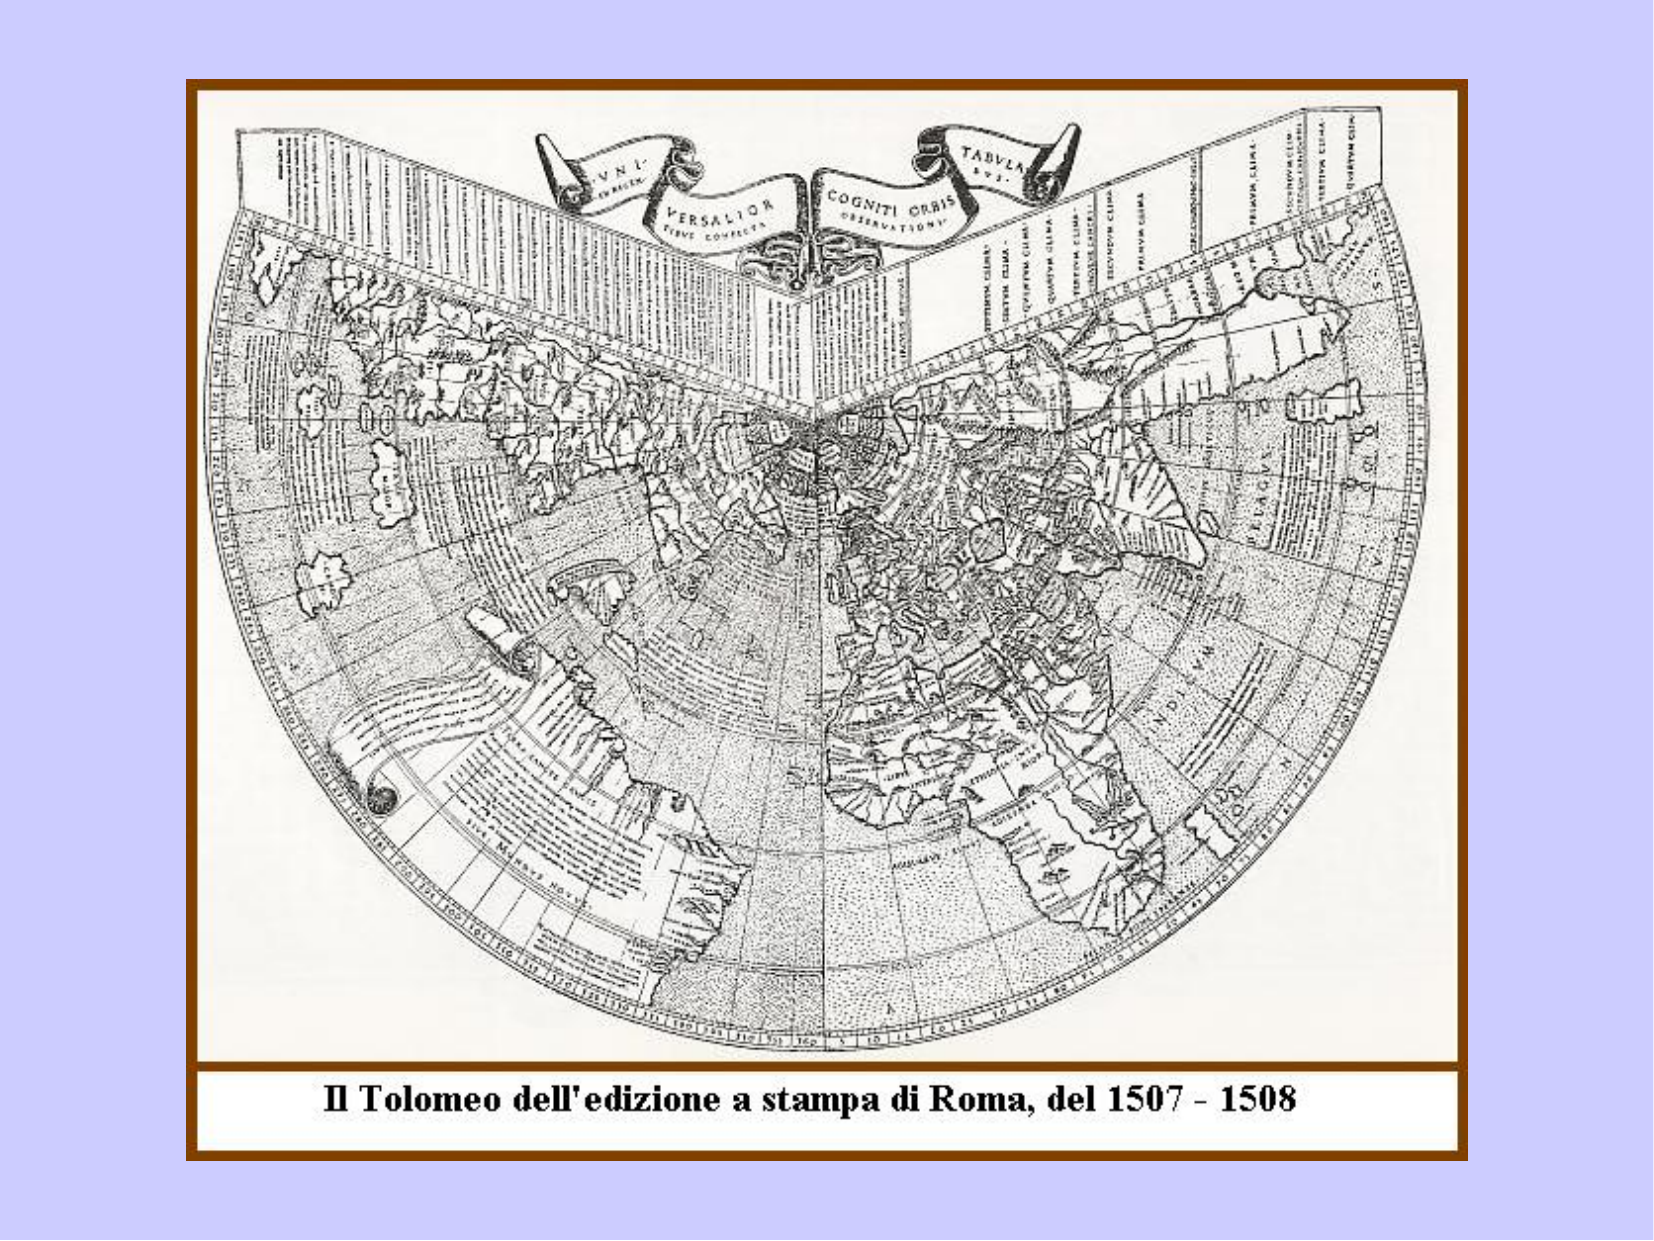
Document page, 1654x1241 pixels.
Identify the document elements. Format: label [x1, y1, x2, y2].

picture [186, 79, 1468, 1161]
